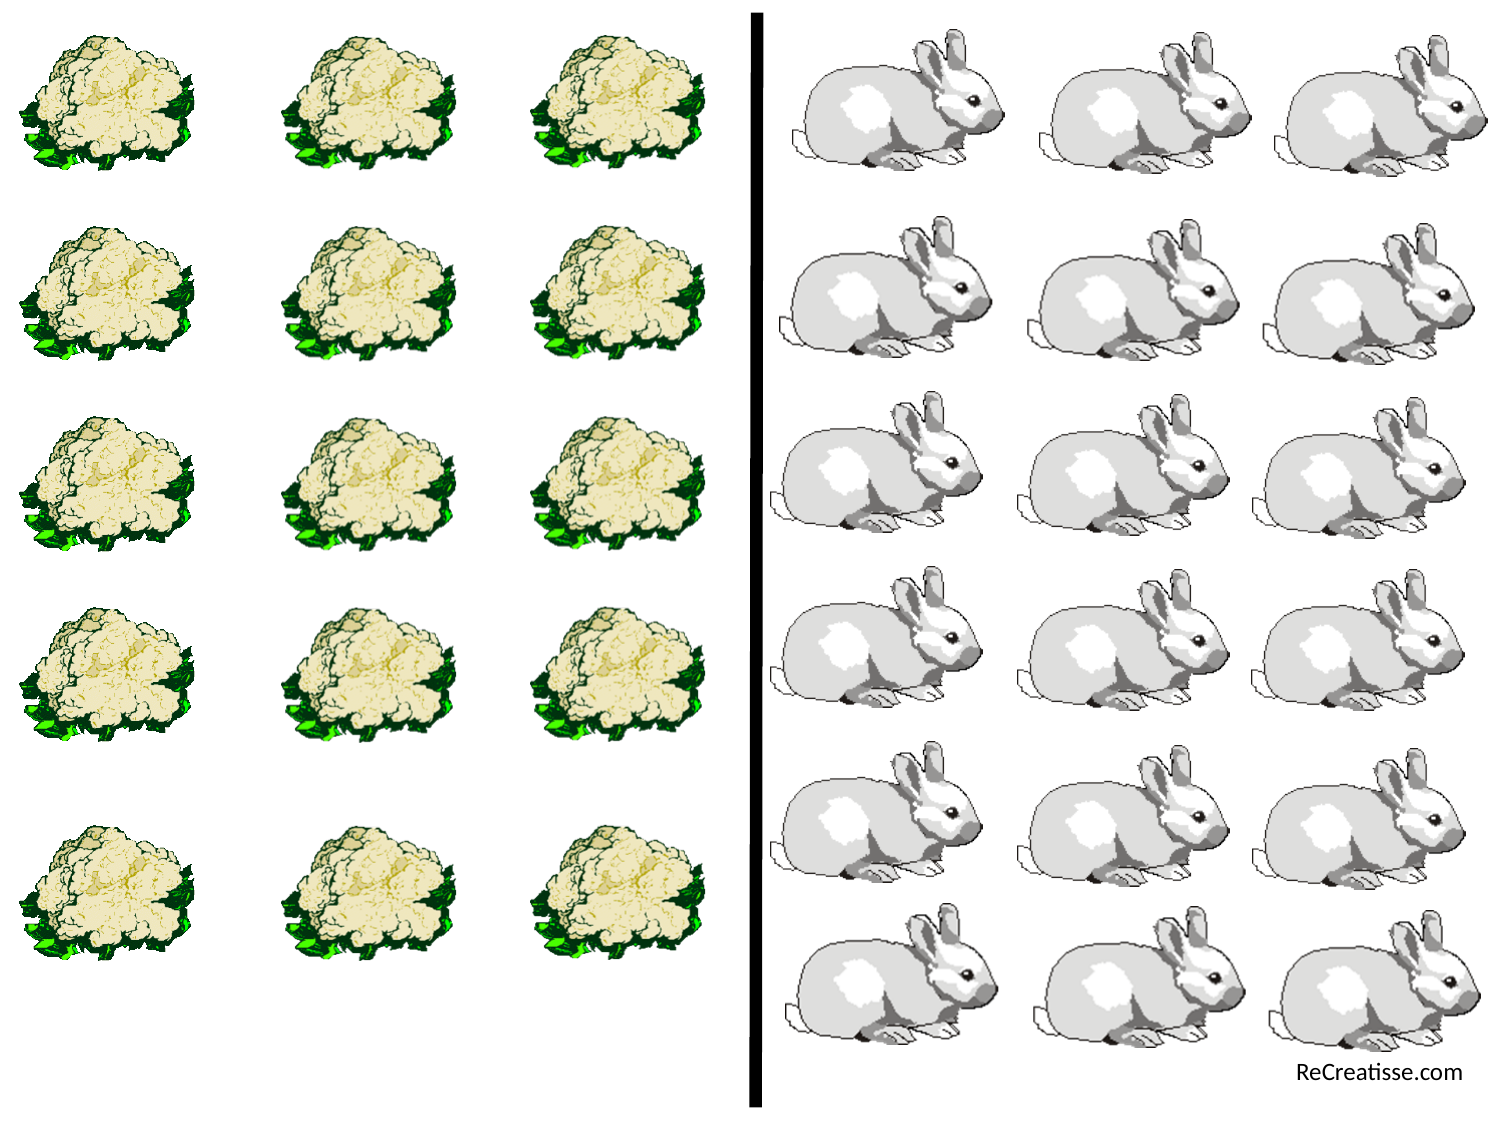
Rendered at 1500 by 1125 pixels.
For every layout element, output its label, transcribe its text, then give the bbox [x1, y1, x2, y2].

picture [770, 741, 983, 883]
picture [19, 607, 195, 742]
picture [1017, 569, 1230, 711]
picture [1252, 748, 1466, 890]
text_box ReCreatisse.com [1281, 1052, 1479, 1093]
picture [1274, 35, 1488, 177]
picture [770, 391, 983, 533]
picture [1017, 394, 1230, 536]
picture [19, 416, 195, 552]
picture [19, 35, 195, 171]
picture [1017, 745, 1230, 887]
picture [19, 825, 195, 961]
picture [530, 35, 706, 960]
picture [770, 566, 983, 708]
picture [19, 226, 195, 361]
picture [792, 29, 1005, 171]
picture [1252, 397, 1466, 539]
picture [779, 216, 1475, 365]
picture [1039, 32, 1252, 174]
picture [281, 36, 457, 961]
picture [785, 903, 1481, 1052]
picture [1251, 569, 1465, 711]
